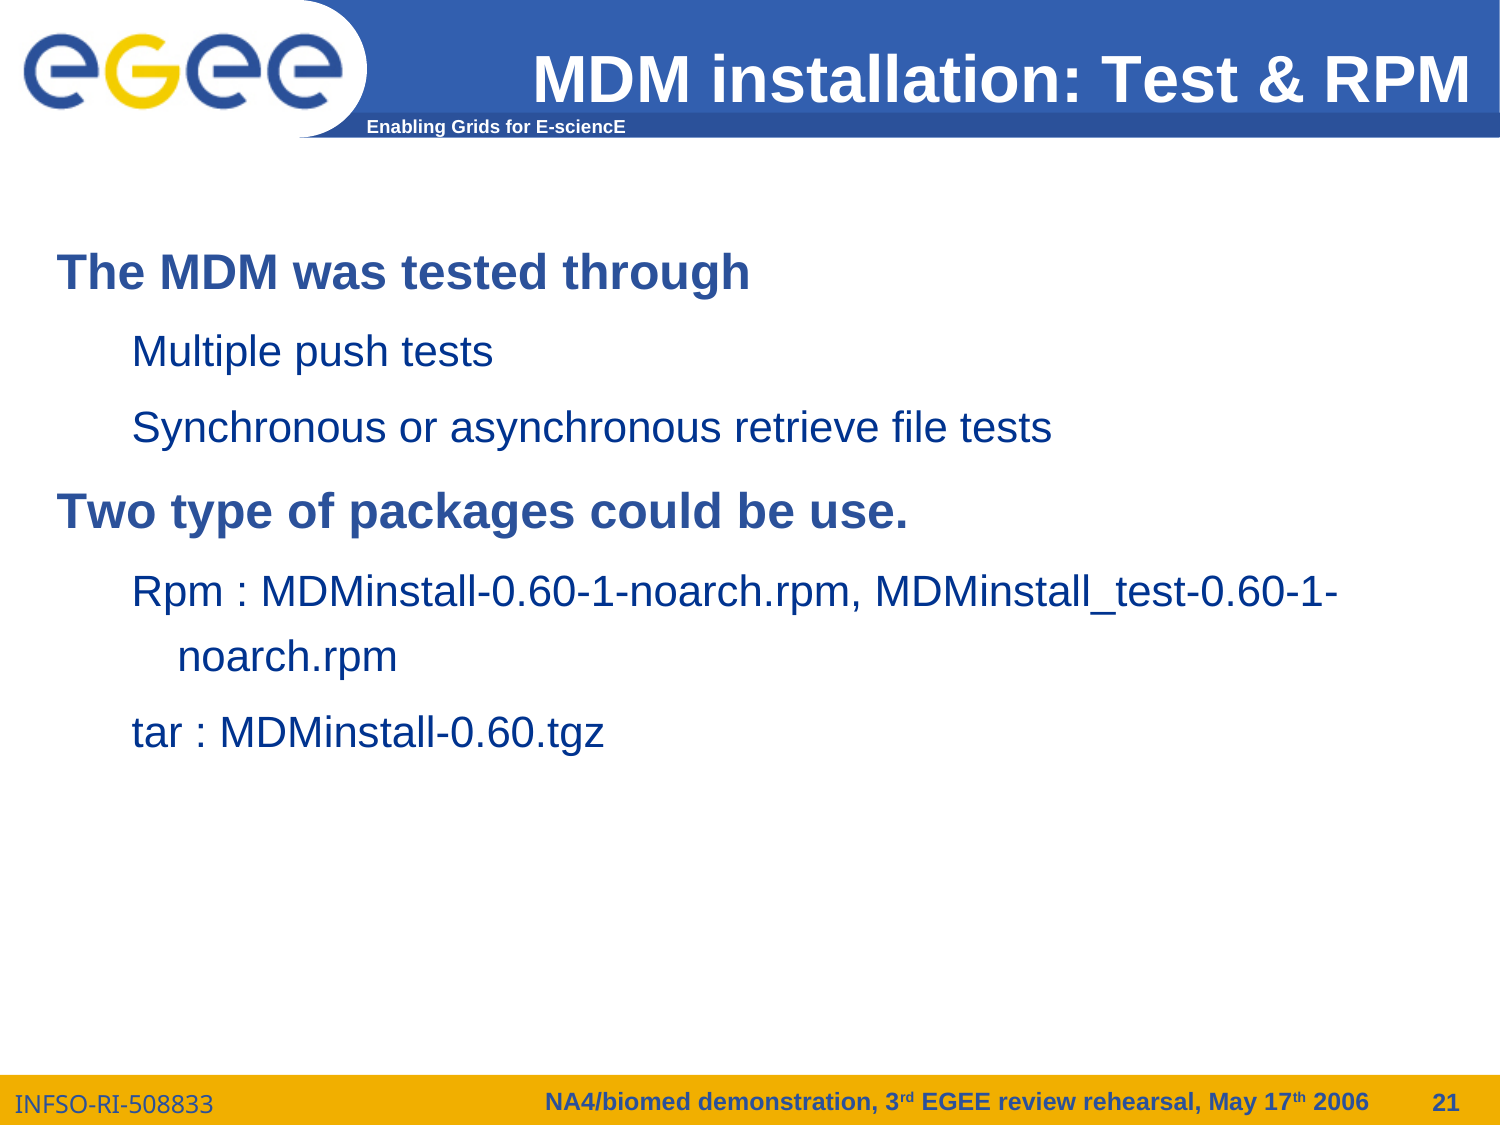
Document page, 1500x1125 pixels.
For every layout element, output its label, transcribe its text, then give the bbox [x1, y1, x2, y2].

picture [18, 30, 349, 112]
title MDM installation: Test & RPM [369, 10, 1474, 124]
list The MDM was tested through Multiple push tests Synchronous or asynchronous retrieve file tests Two type of packages could be use. Rpm : MDMinstall-0.60-1-noarch.rpm, MDMinstall_test-0.60-1-noarch.rpm tar : MDMinstall-0.60.tgz [56, 224, 1465, 1050]
